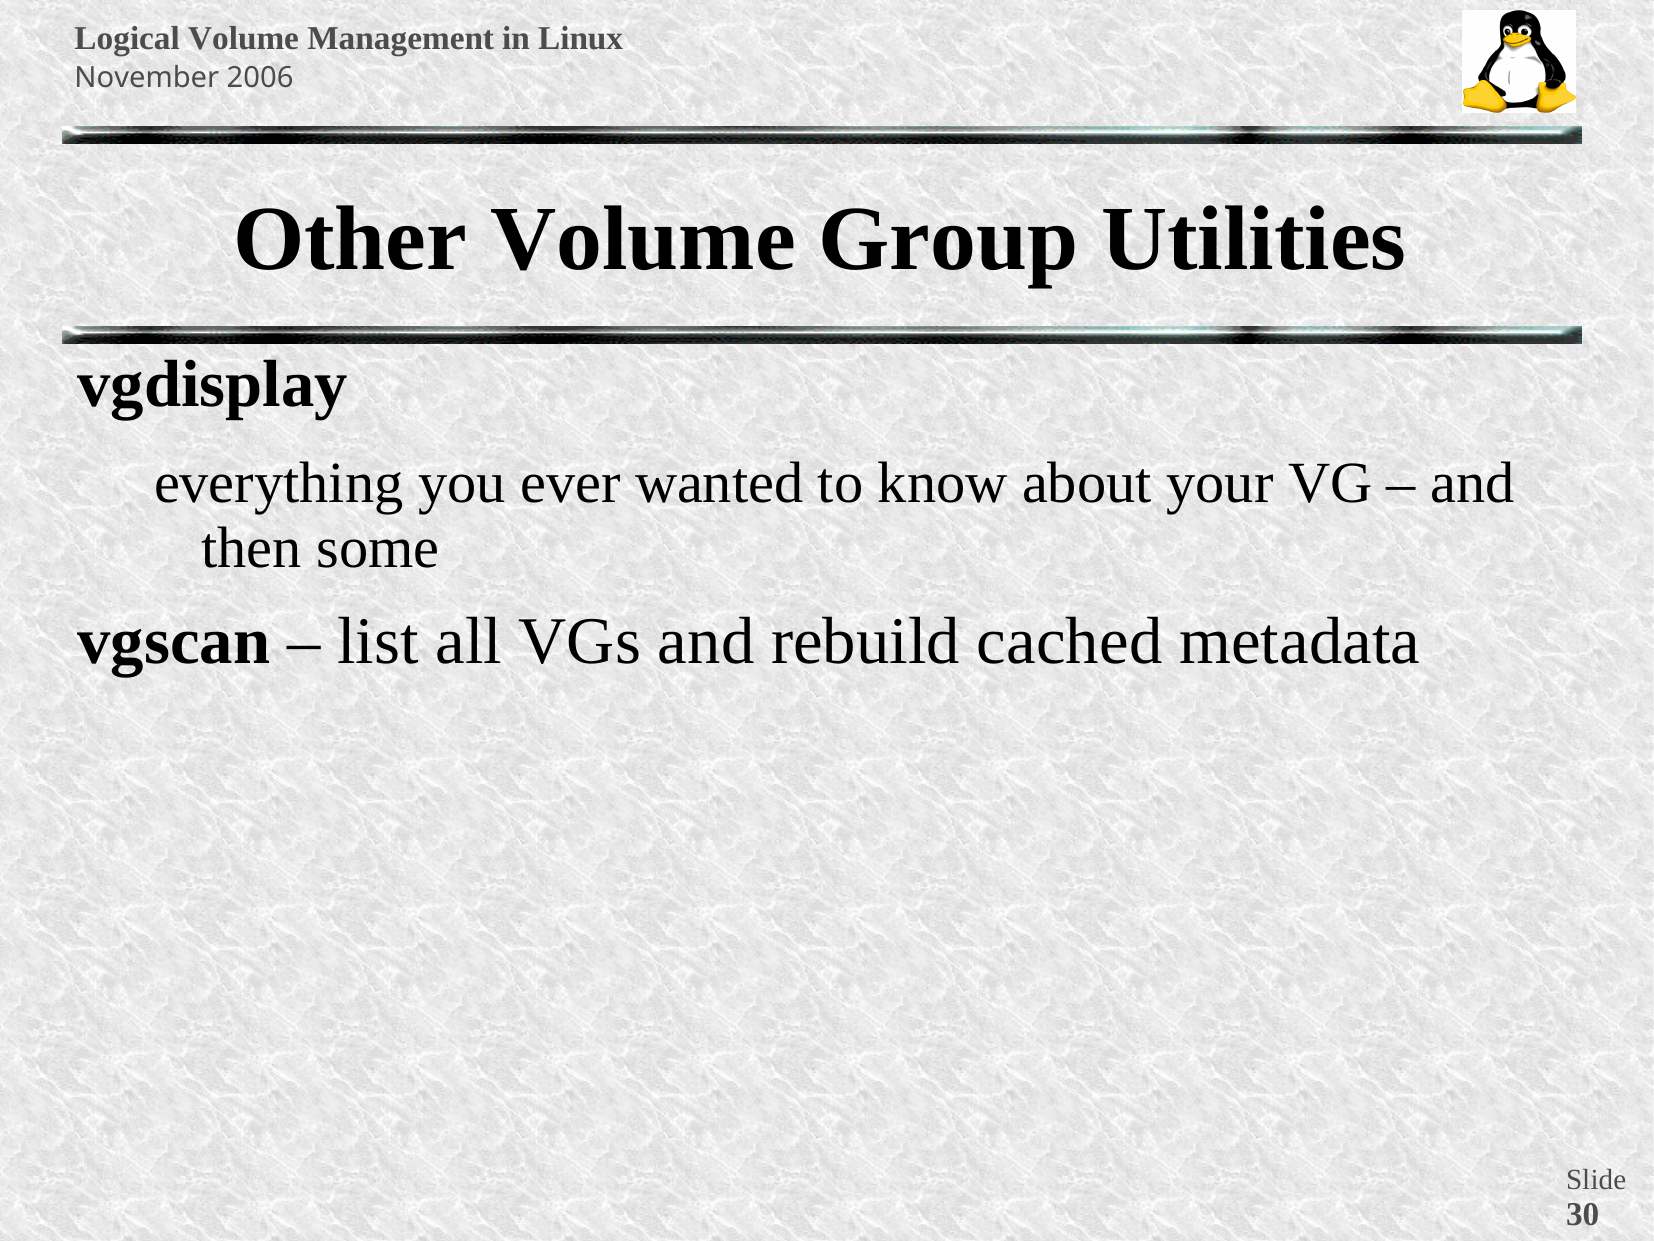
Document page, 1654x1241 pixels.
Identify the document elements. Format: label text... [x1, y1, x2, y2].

picture [0, 0, 1654, 1241]
title Other Volume Group Utilities [59, 156, 1582, 320]
list vgdisplay everything you ever wanted to know about your VG – and then some vgscan – list all VGs and rebuild cached metadata [59, 347, 1582, 1188]
